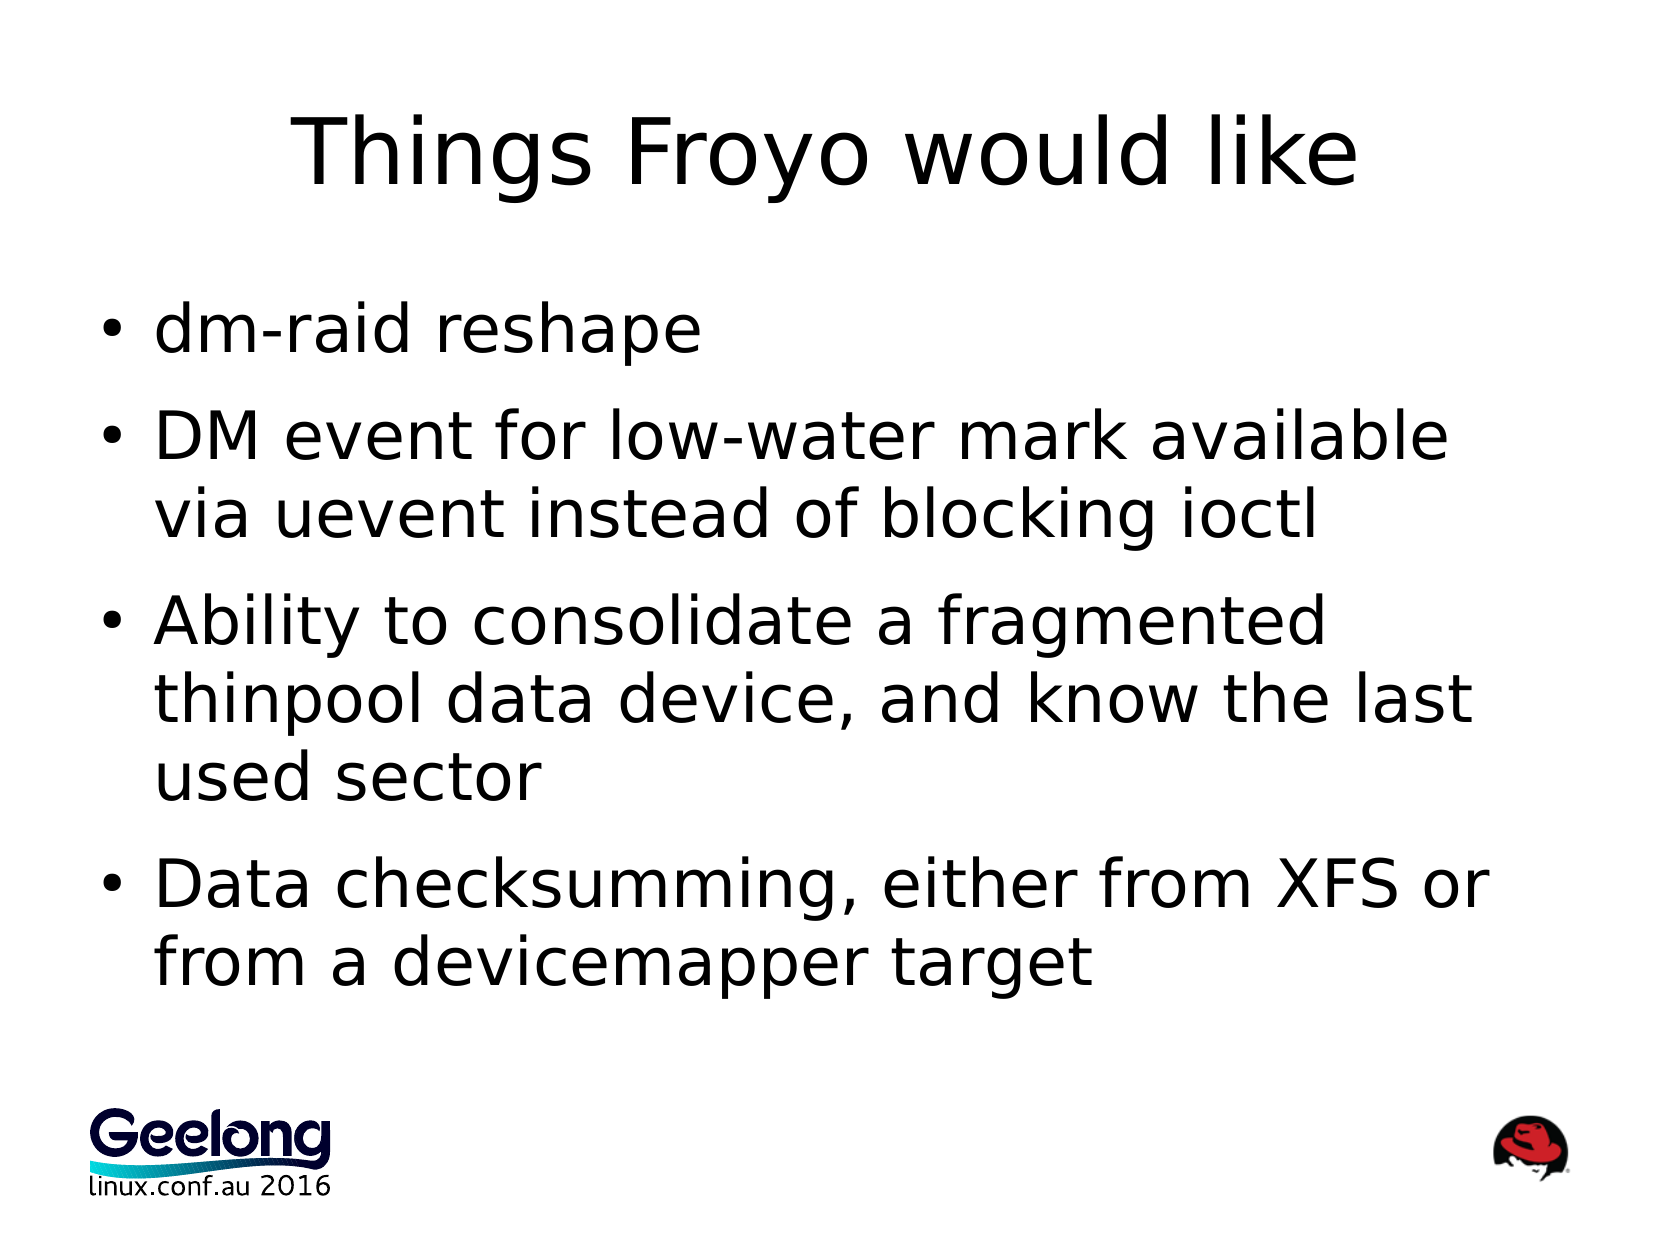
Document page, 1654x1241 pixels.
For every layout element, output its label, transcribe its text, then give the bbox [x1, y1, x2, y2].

picture [1492, 1113, 1576, 1191]
list dm-raid reshape DM event for low-water mark available via uevent instead of blocking ioctl Ability to consolidate a fragmented thinpool data device, and know the last used sector Data checksumming, either from XFS or from a devicemapper target [82, 290, 1571, 1010]
title Things Froyo would like [82, 49, 1571, 257]
